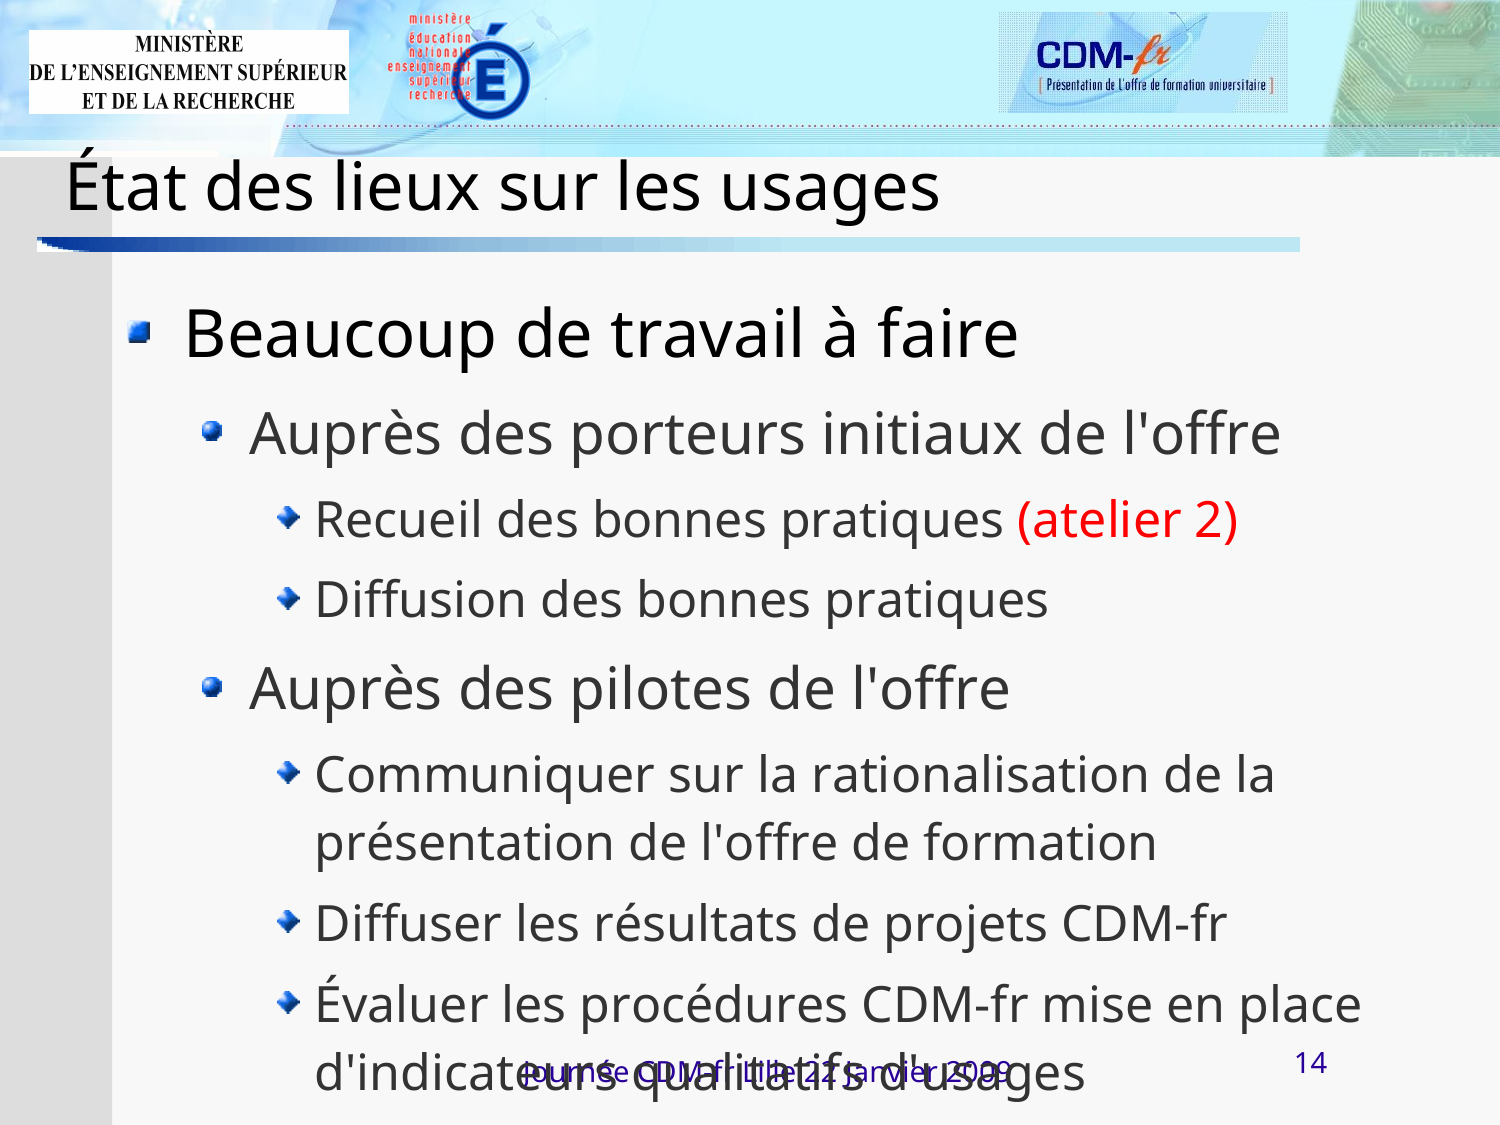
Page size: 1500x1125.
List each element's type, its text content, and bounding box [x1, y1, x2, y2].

list Beaucoup de travail à faire Auprès des porteurs initiaux de l'offre Recueil des bonnes pratiques (atelier 2) Diffusion des bonnes pratiques Auprès des pilotes de l'offre Communiquer sur la rationalisation de la présentation de l'offre de formation Diffuser les résultats de projets CDM-fr Évaluer les procédures CDM-fr mise en place d'indicateurs qualitatifs d'usages [112, 278, 1459, 1071]
picture [0, 0, 1500, 157]
picture [37, 237, 1300, 252]
title État des lieux sur les usages [50, 137, 1463, 238]
